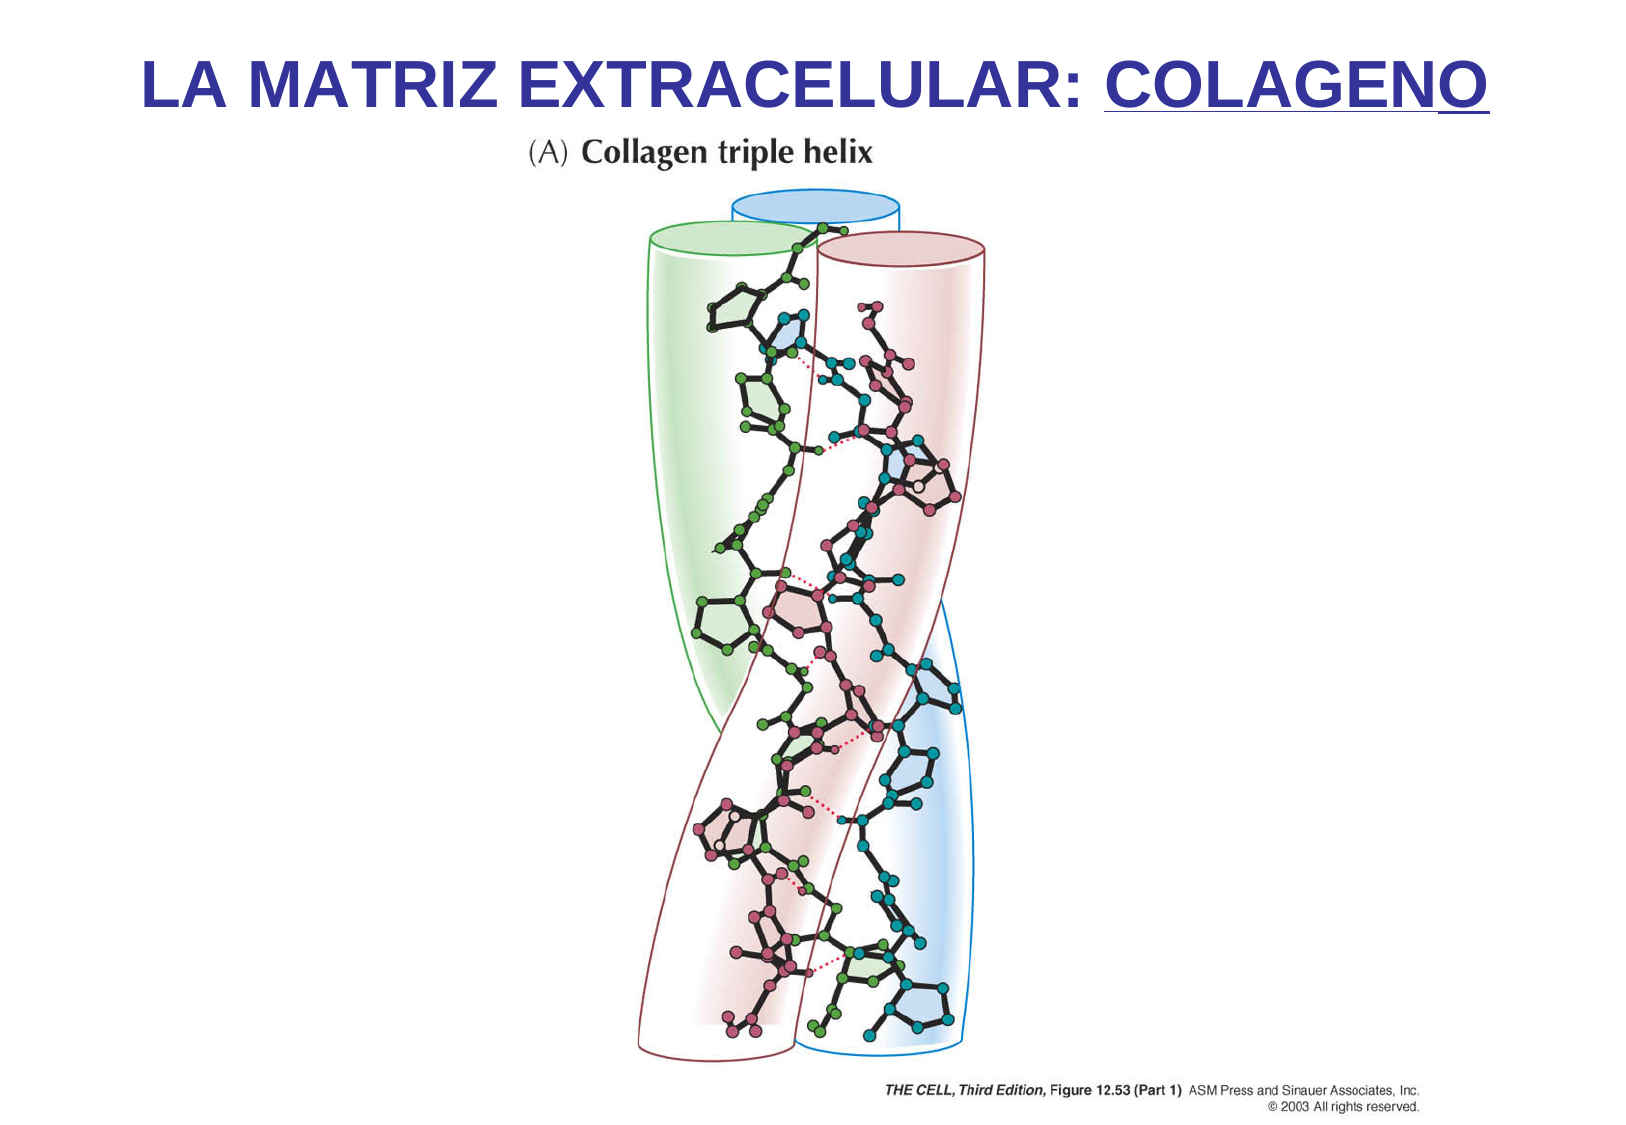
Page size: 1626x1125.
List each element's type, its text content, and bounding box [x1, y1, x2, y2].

text_box LA MATRIZ EXTRACELULAR: COLAGENO [117, 32, 1513, 129]
picture [87, 112, 1438, 1125]
